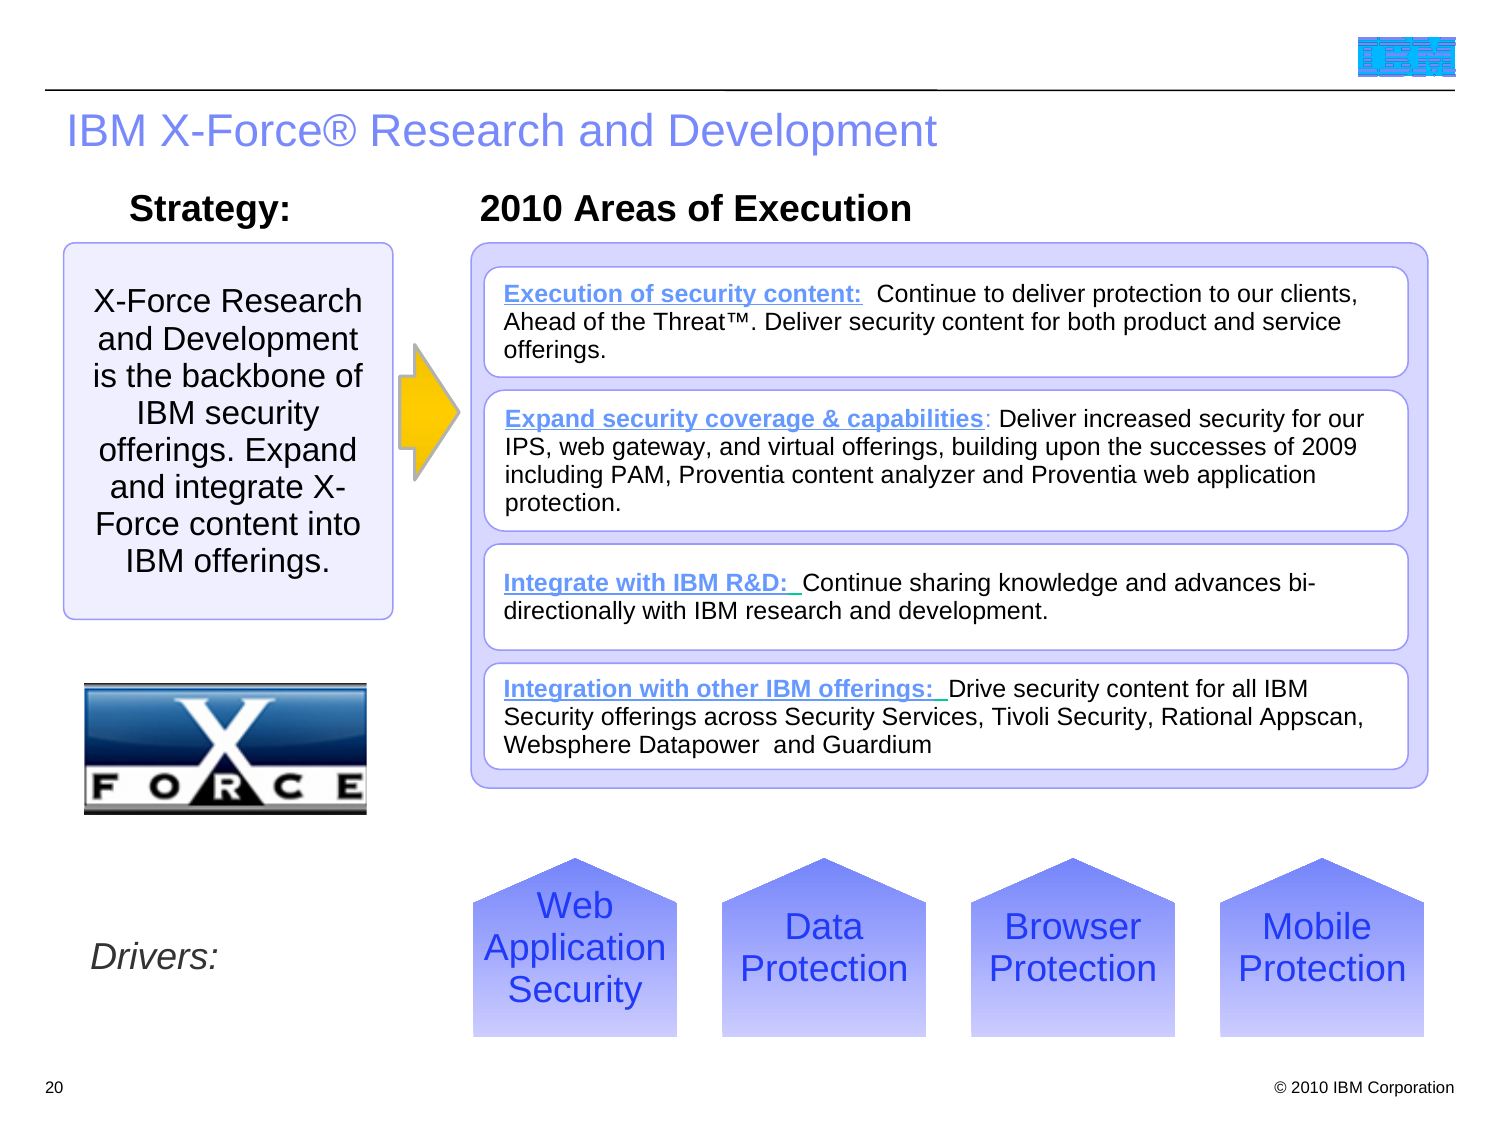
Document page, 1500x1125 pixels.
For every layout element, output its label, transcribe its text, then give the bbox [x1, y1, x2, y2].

text_box Web Application Security [473, 858, 677, 1038]
title IBM X-Force® Research and Development [51, 100, 1407, 174]
picture [84, 683, 367, 815]
text_box Expand security coverage & capabilities: Deliver increased security for our IPS, web gateway, and virtual offerings, building upon the successes of 2009 including PAM, Proventia content analyzer and Proventia web application protection. [484, 390, 1409, 532]
text_box [471, 242, 1428, 789]
text_box Execution of security content: Continue to deliver protection to our clients, Ahead of the Threat™. Deliver security content for both product and service offerings. [484, 266, 1409, 378]
text_box Drivers: [75, 928, 235, 989]
text_box Browser Protection [971, 858, 1175, 1038]
text_box Integration with other IBM offerings: Drive security content for all IBM Security offerings across Security Services, Tivoli Security, Rational Appscan, Websphere Datapower and Guardium [484, 663, 1409, 770]
text_box Data Protection [722, 858, 926, 1038]
text_box X-Force Research and Development is the backbone of IBM security offerings. Expand and integrate X-Force content into IBM offerings. [63, 242, 393, 620]
text_box [399, 344, 460, 481]
text_box 2010 Areas of Execution [464, 179, 929, 241]
text_box Strategy: [113, 179, 307, 241]
text_box Integrate with IBM R&D: Continue sharing knowledge and advances bi-directionally with IBM research and development. [484, 544, 1409, 651]
text_box Mobile Protection [1220, 858, 1424, 1038]
